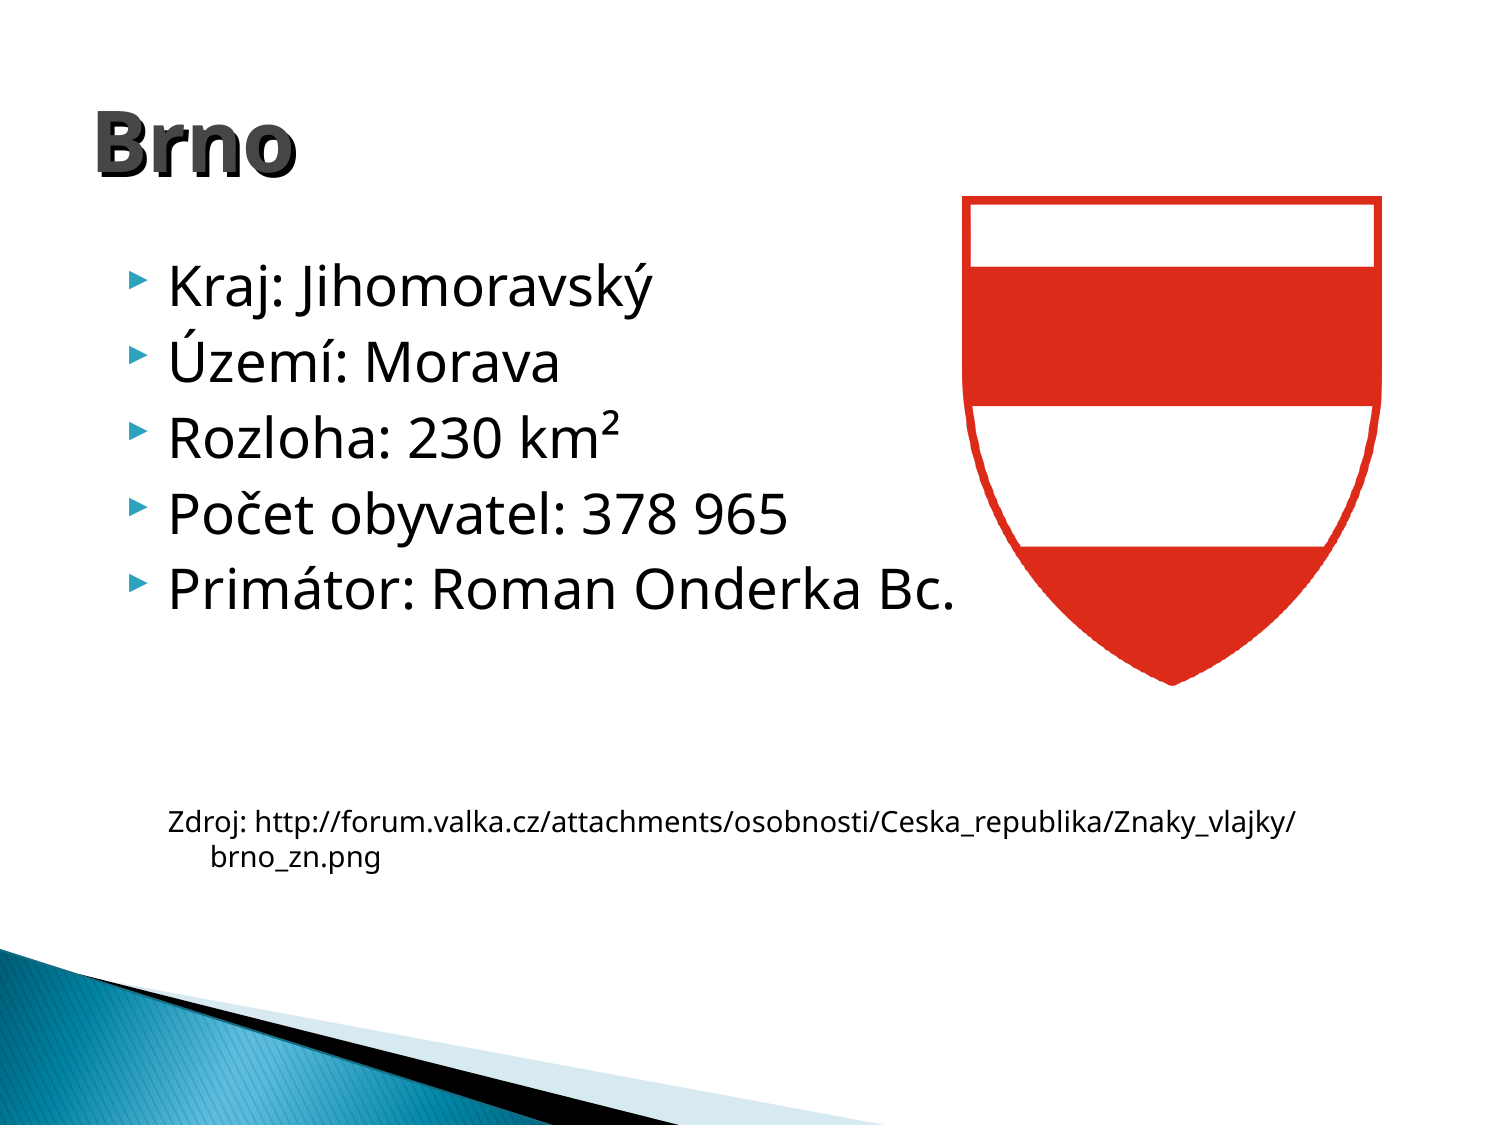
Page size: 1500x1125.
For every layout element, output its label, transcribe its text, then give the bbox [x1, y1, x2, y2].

picture [962, 196, 1382, 686]
list Kraj: Jihomoravský Území: Morava Rozloha: 230 km² Počet obyvatel: 378 965 Primátor: Roman Onderka Bc. Zdroj: http://forum.valka.cz/attachments/osobnosti/Ceska_republika/Znaky_vlajky/brno_zn.png [75, 242, 1426, 986]
title Brno [75, 45, 1426, 233]
